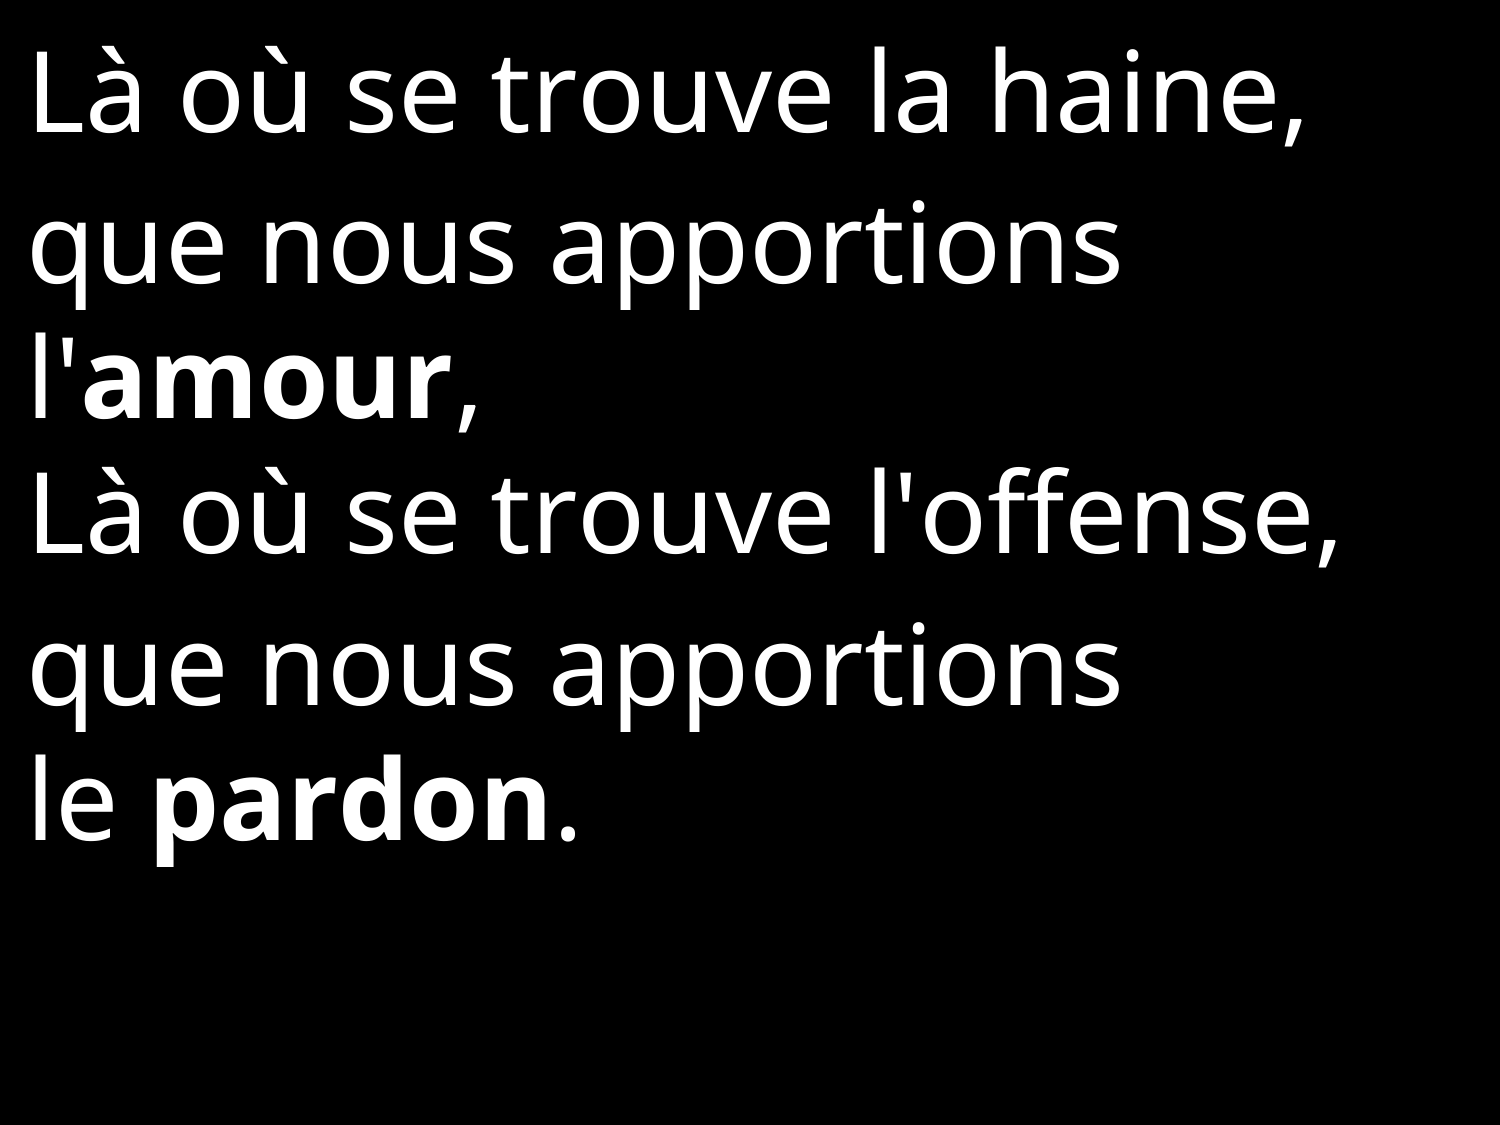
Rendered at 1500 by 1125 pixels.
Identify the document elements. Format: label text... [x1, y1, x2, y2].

list Là où se trouve la haine, que nous apportions l'amour, Là où se trouve l'offense, que nous apportions le pardon. [11, 11, 1489, 1125]
